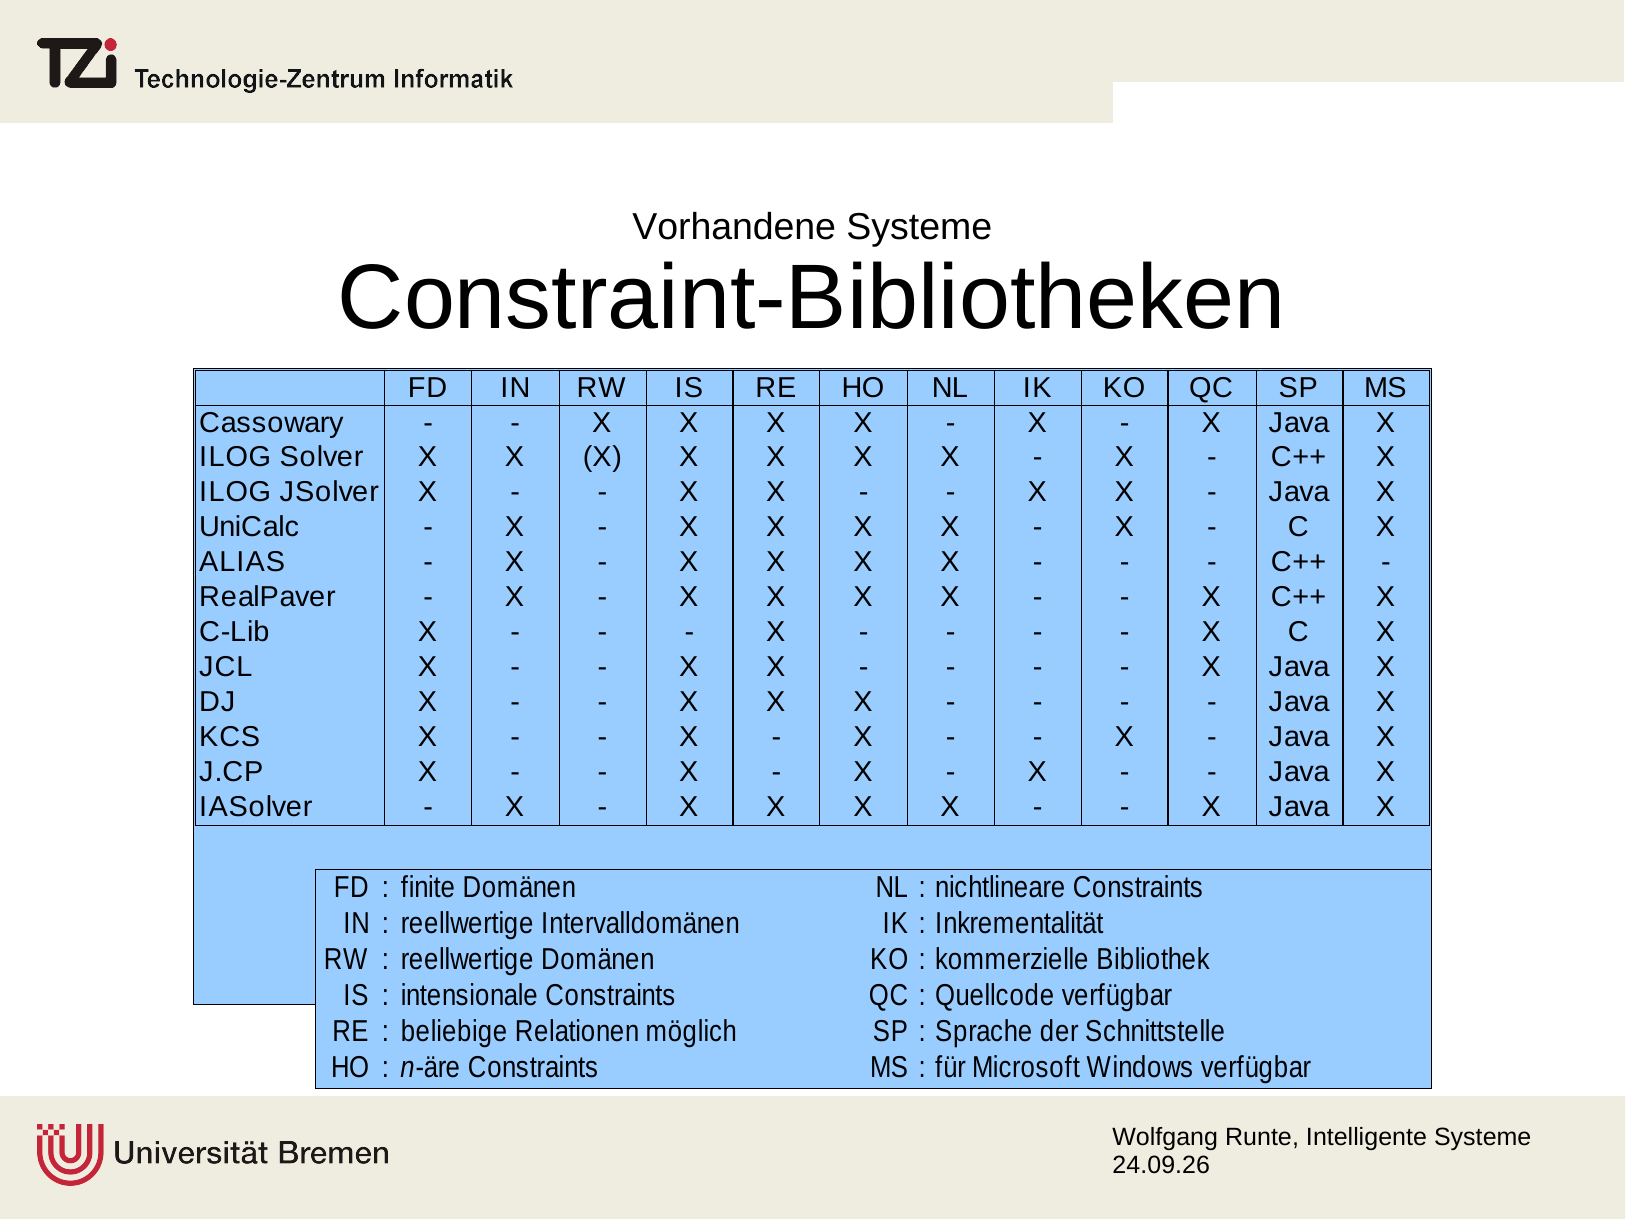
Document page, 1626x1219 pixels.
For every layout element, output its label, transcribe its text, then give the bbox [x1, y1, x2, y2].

picture [37, 1124, 388, 1186]
chart [193, 368, 1432, 1089]
title Vorhandene Systeme Constraint-Bibliotheken [112, 162, 1513, 393]
picture [37, 38, 513, 93]
